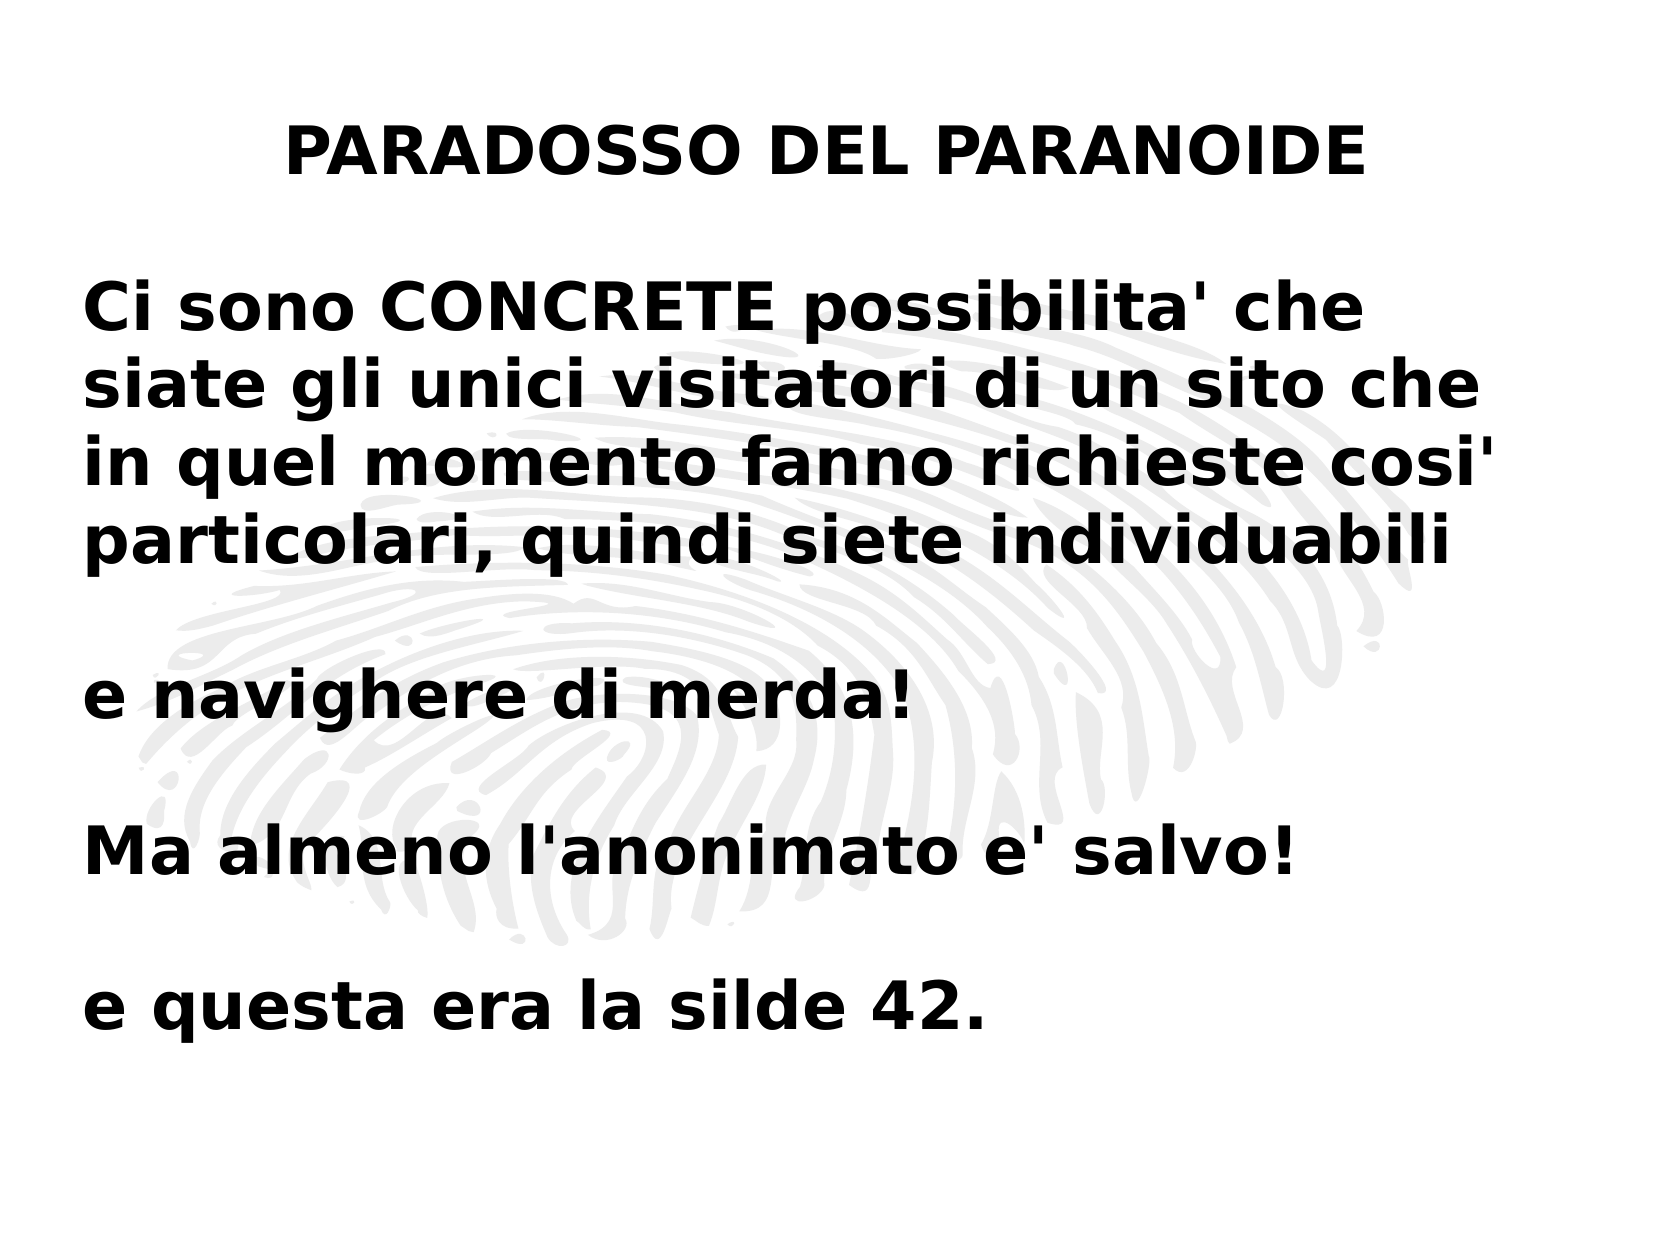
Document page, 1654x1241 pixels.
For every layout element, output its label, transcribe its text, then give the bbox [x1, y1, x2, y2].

subtitle PARADOSSO DEL PARANOIDE Ci sono CONCRETE possibilita' che siate gli unici visitatori di un sito che in quel momento fanno richieste cosi' particolari, quindi siete individuabili e navighere di merda! Ma almeno l'anonimato e' salvo! e questa era la silde 42. [82, 56, 1571, 1102]
